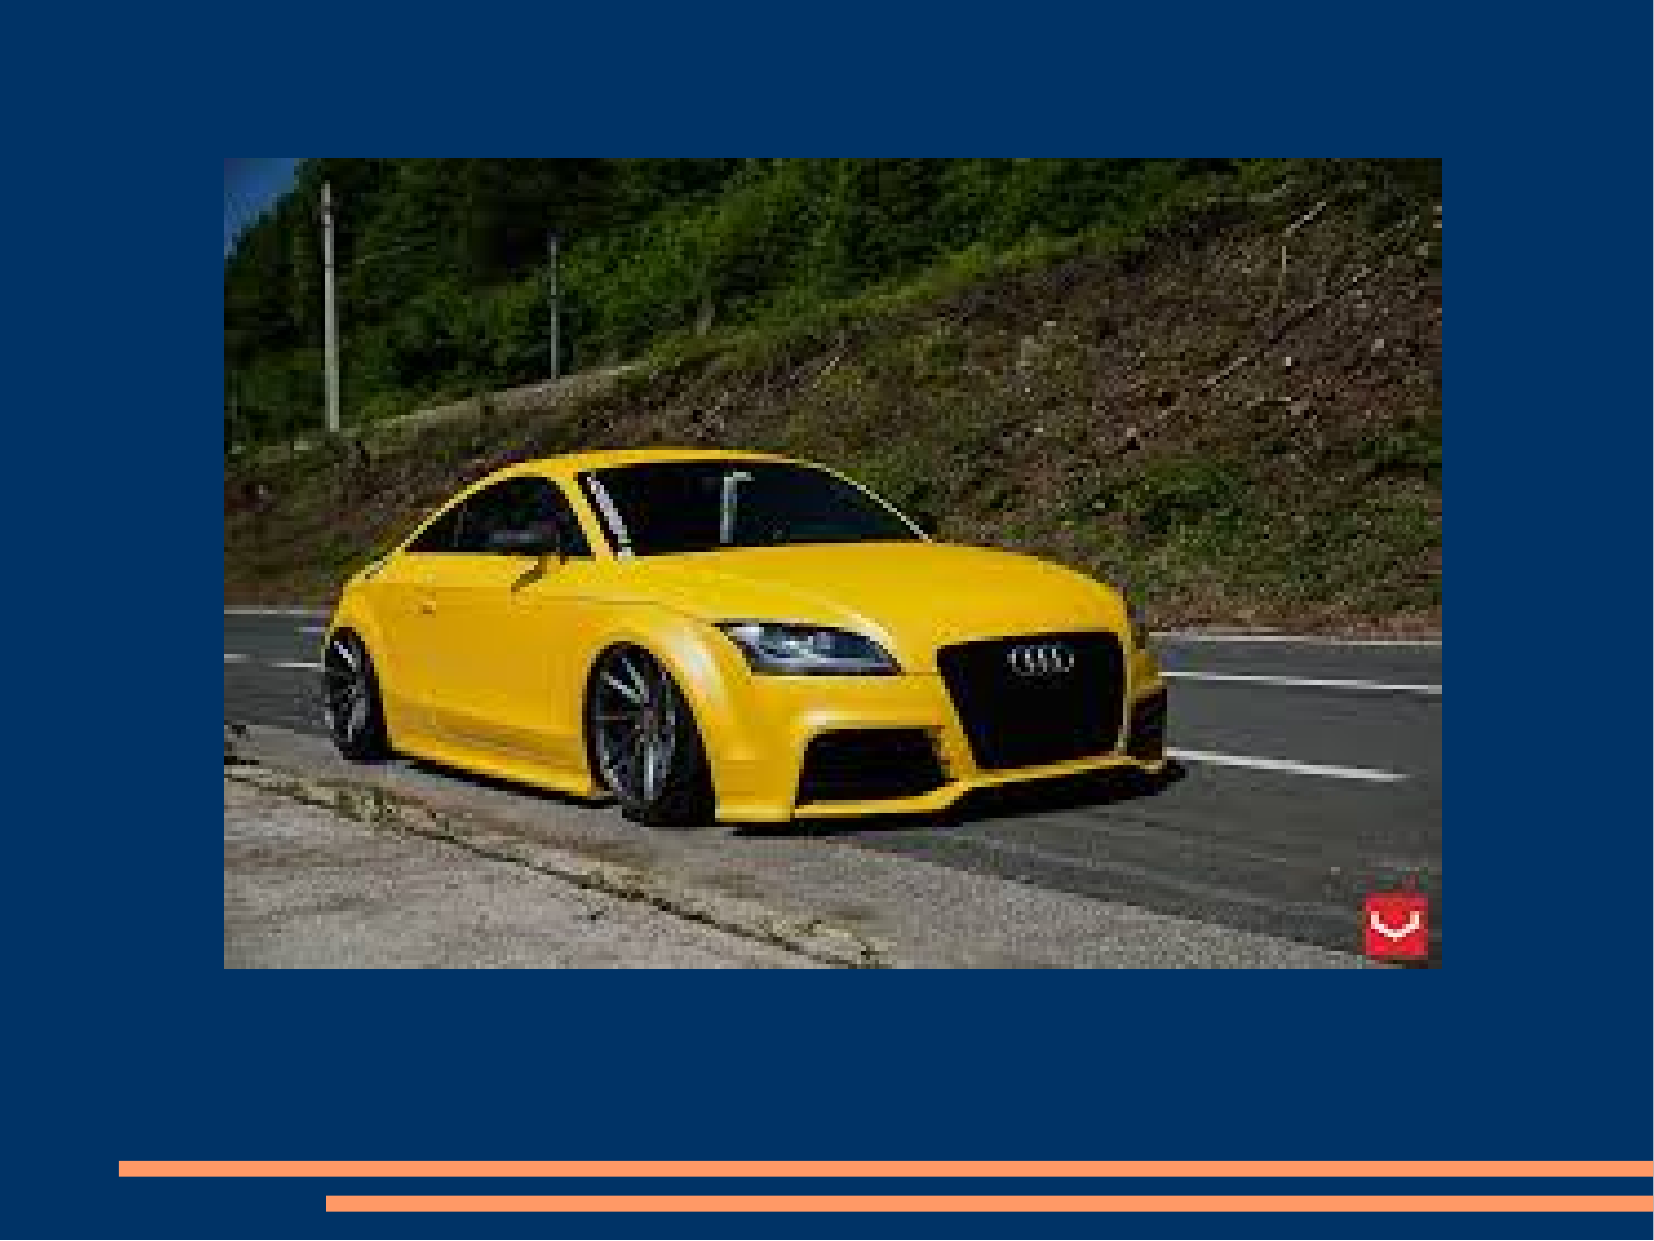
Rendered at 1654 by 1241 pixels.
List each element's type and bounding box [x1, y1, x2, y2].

picture [224, 158, 1442, 969]
